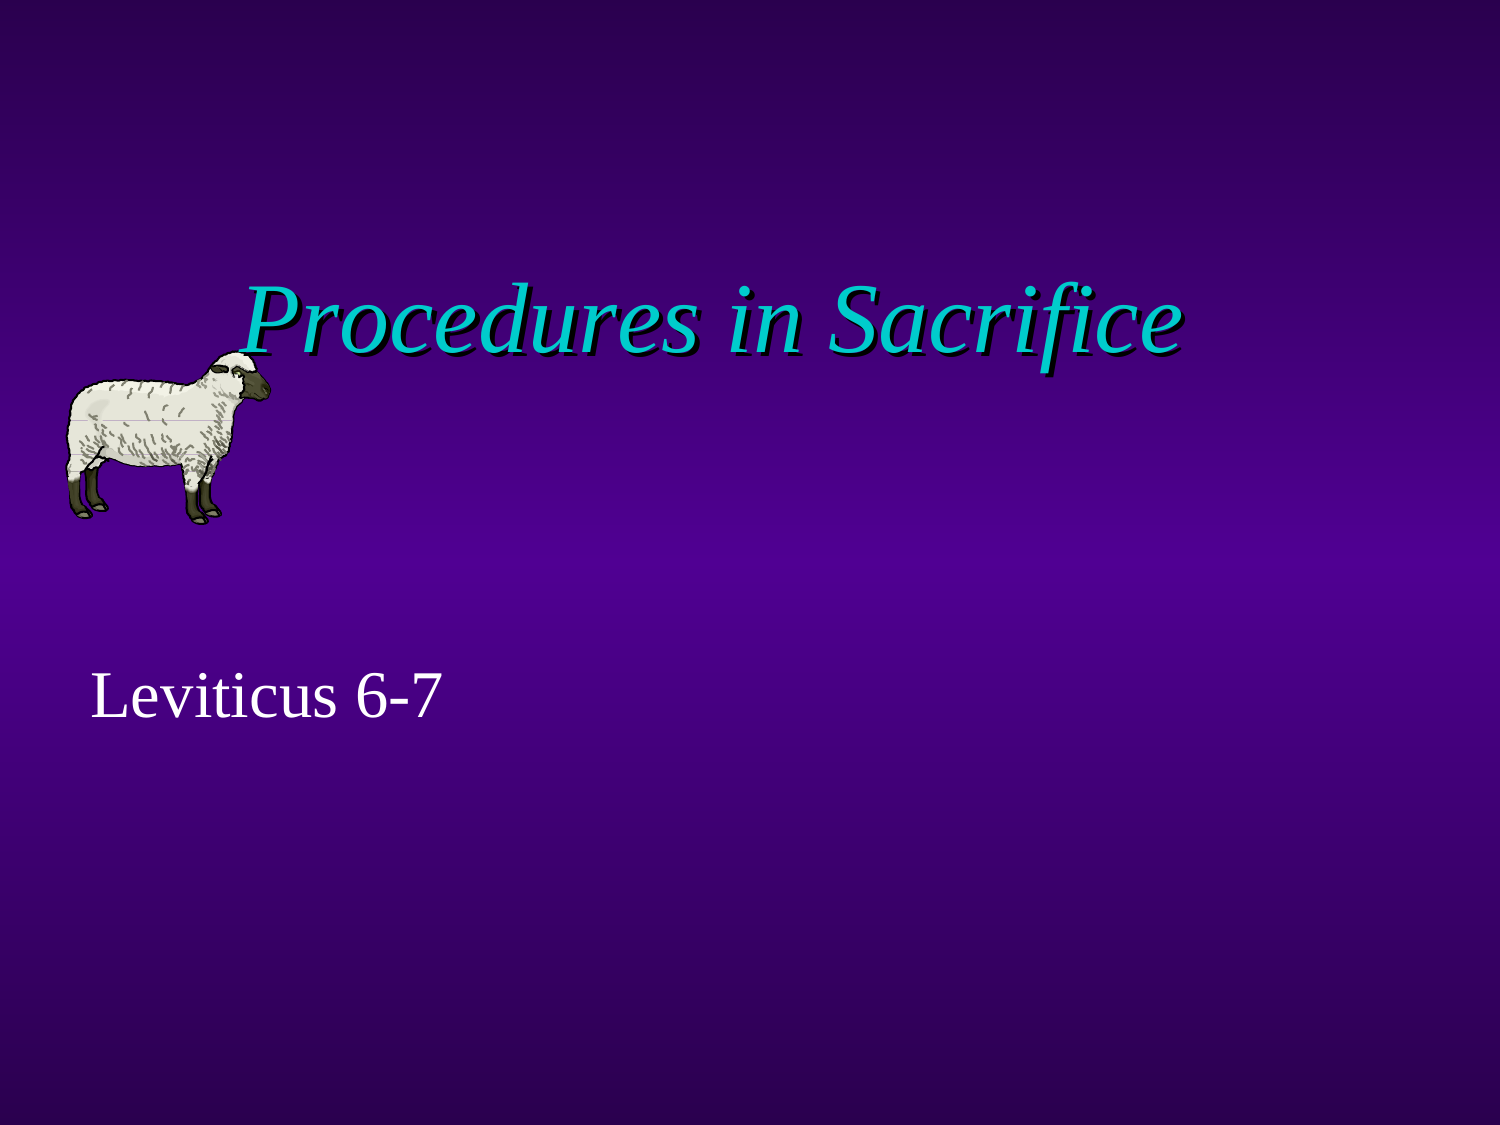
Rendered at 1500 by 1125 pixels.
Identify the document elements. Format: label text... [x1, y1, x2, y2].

subtitle Leviticus 6-7 [75, 650, 1126, 938]
title Procedures in Sacrifice [224, 224, 1500, 413]
